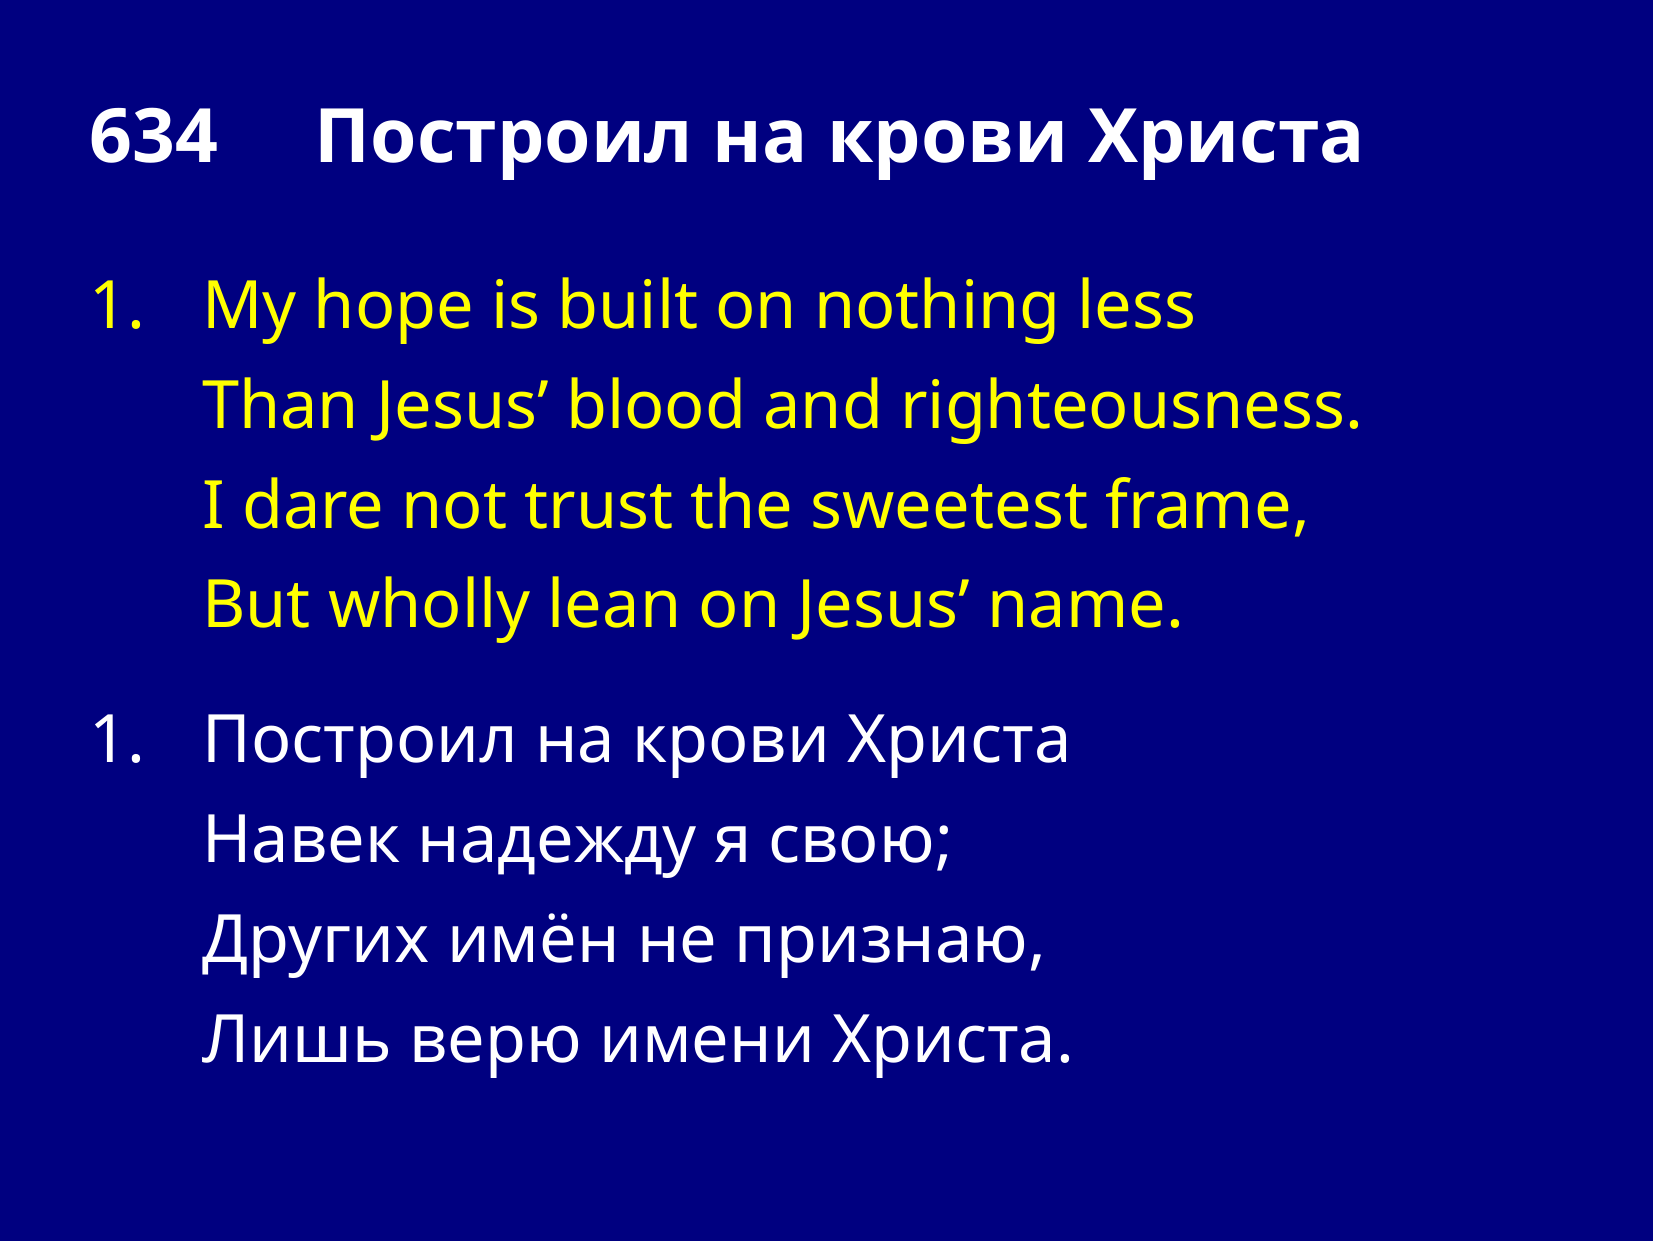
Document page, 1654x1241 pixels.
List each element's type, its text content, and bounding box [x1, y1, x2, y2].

text_box 1. Построил на крови Христа Навек надежду я свою; Других имён не признаю, Лишь верю имени Христа. [75, 675, 1576, 1163]
text_box 1. My hope is built on nothing less Than Jesus’ blood and righteousness. I dare not trust the sweetest frame, But wholly lean on Jesus’ name. [75, 188, 1576, 638]
text_box 634 Построил на крови Христа [75, 75, 1576, 188]
